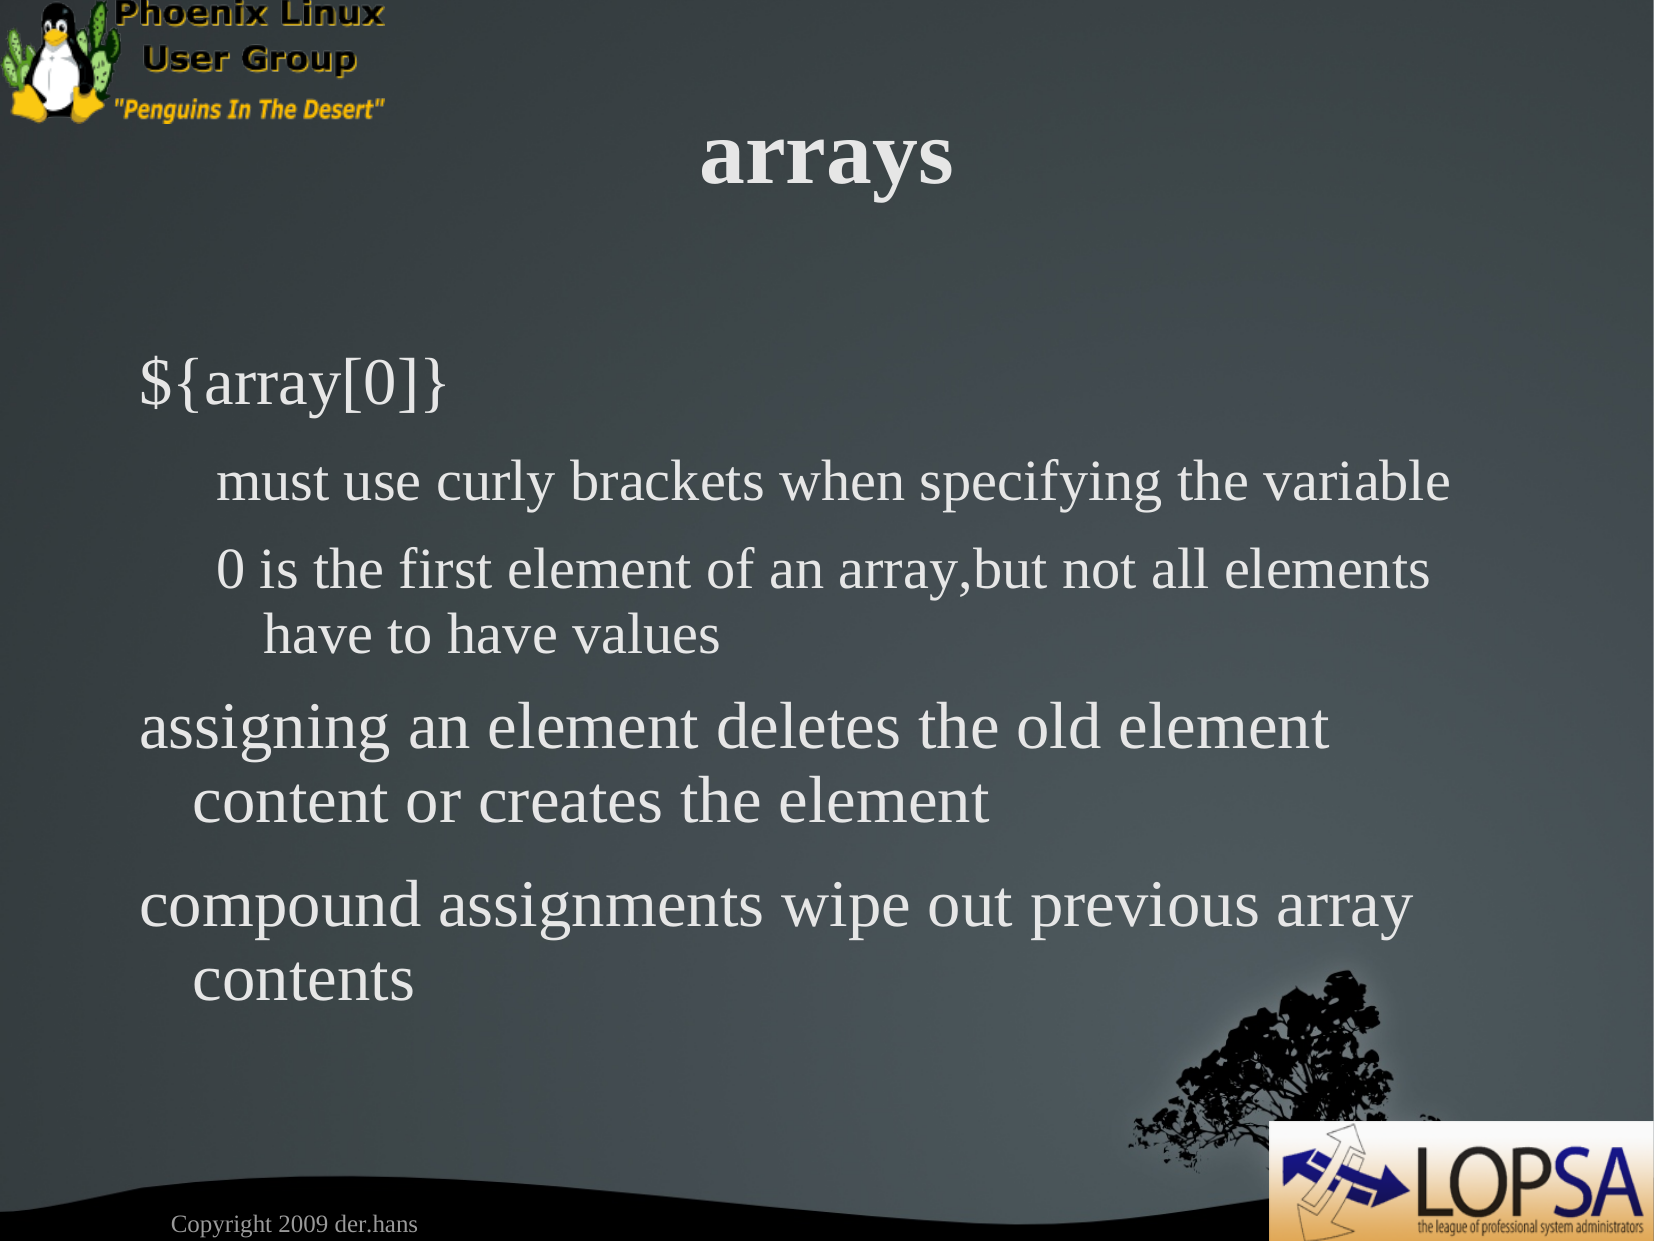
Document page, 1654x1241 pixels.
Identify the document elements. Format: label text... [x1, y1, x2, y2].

picture [0, 0, 1654, 1241]
title arrays [82, 49, 1571, 257]
list ${array[0]} must use curly brackets when specifying the variable 0 is the first element of an array,but not all elements have to have values assigning an element deletes the old element content or creates the element compound assignments wipe out previous array contents [121, 344, 1534, 1127]
